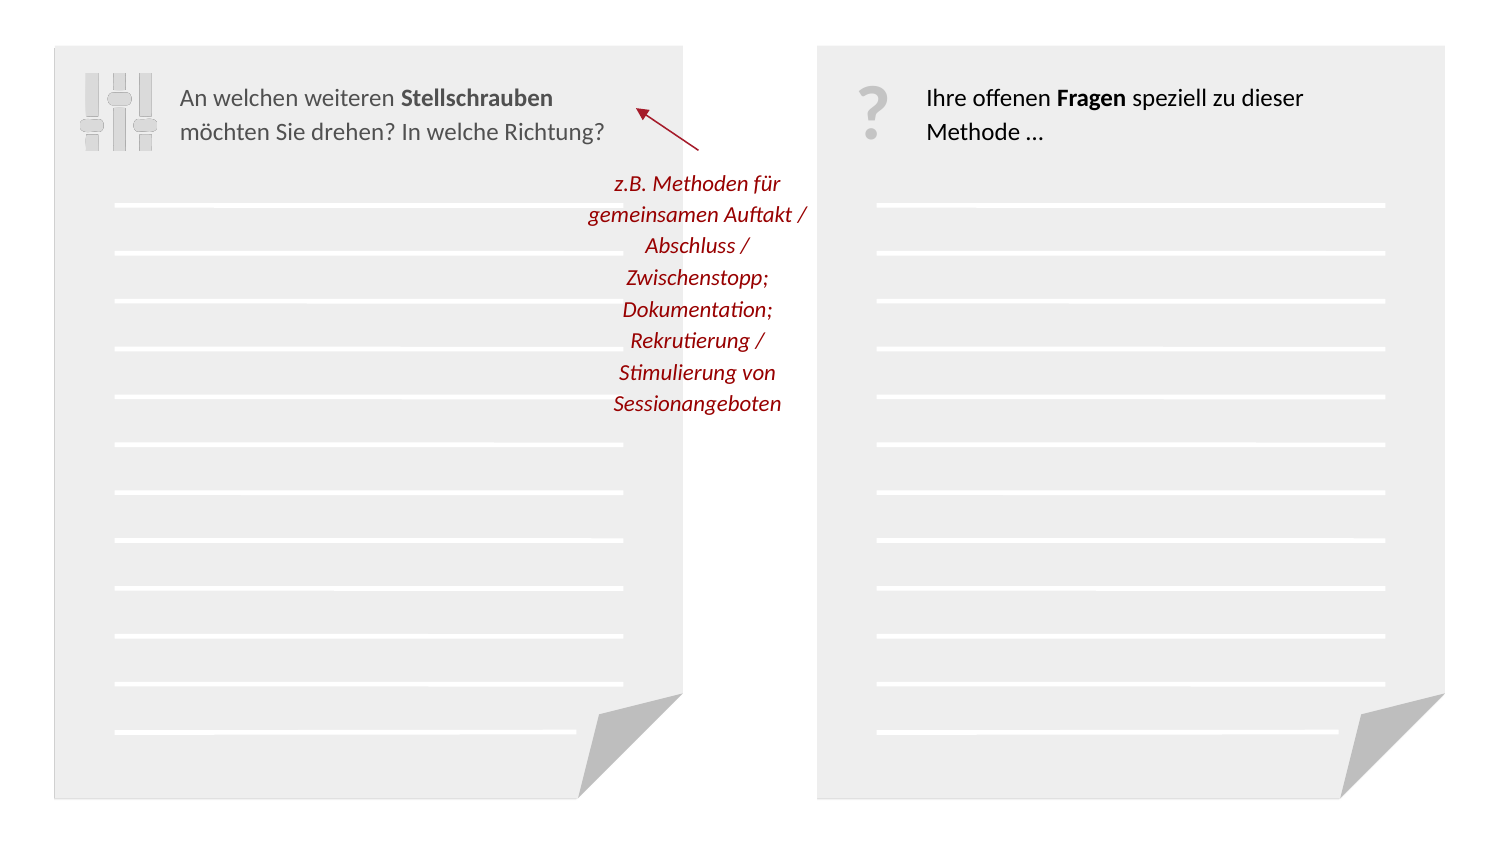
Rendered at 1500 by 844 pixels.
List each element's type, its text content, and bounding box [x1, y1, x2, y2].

text_box [657, 124, 683, 148]
text_box ? [840, 47, 925, 170]
text_box An welchen weiteren Stellschrauben möchten Sie drehen? In welche Richtung? [164, 61, 657, 161]
picture [80, 73, 157, 151]
text_box [54, 45, 683, 799]
text_box z.B. Methoden für gemeinsamen Auftakt / Abschluss / Zwischenstopp; Dokumentation; Rekrutierung / Stimulierung von Sessionangeboten [564, 148, 817, 459]
text_box Ihre offenen Fragen speziell zu dieser Methode … [925, 61, 1404, 161]
text_box [817, 45, 1445, 799]
